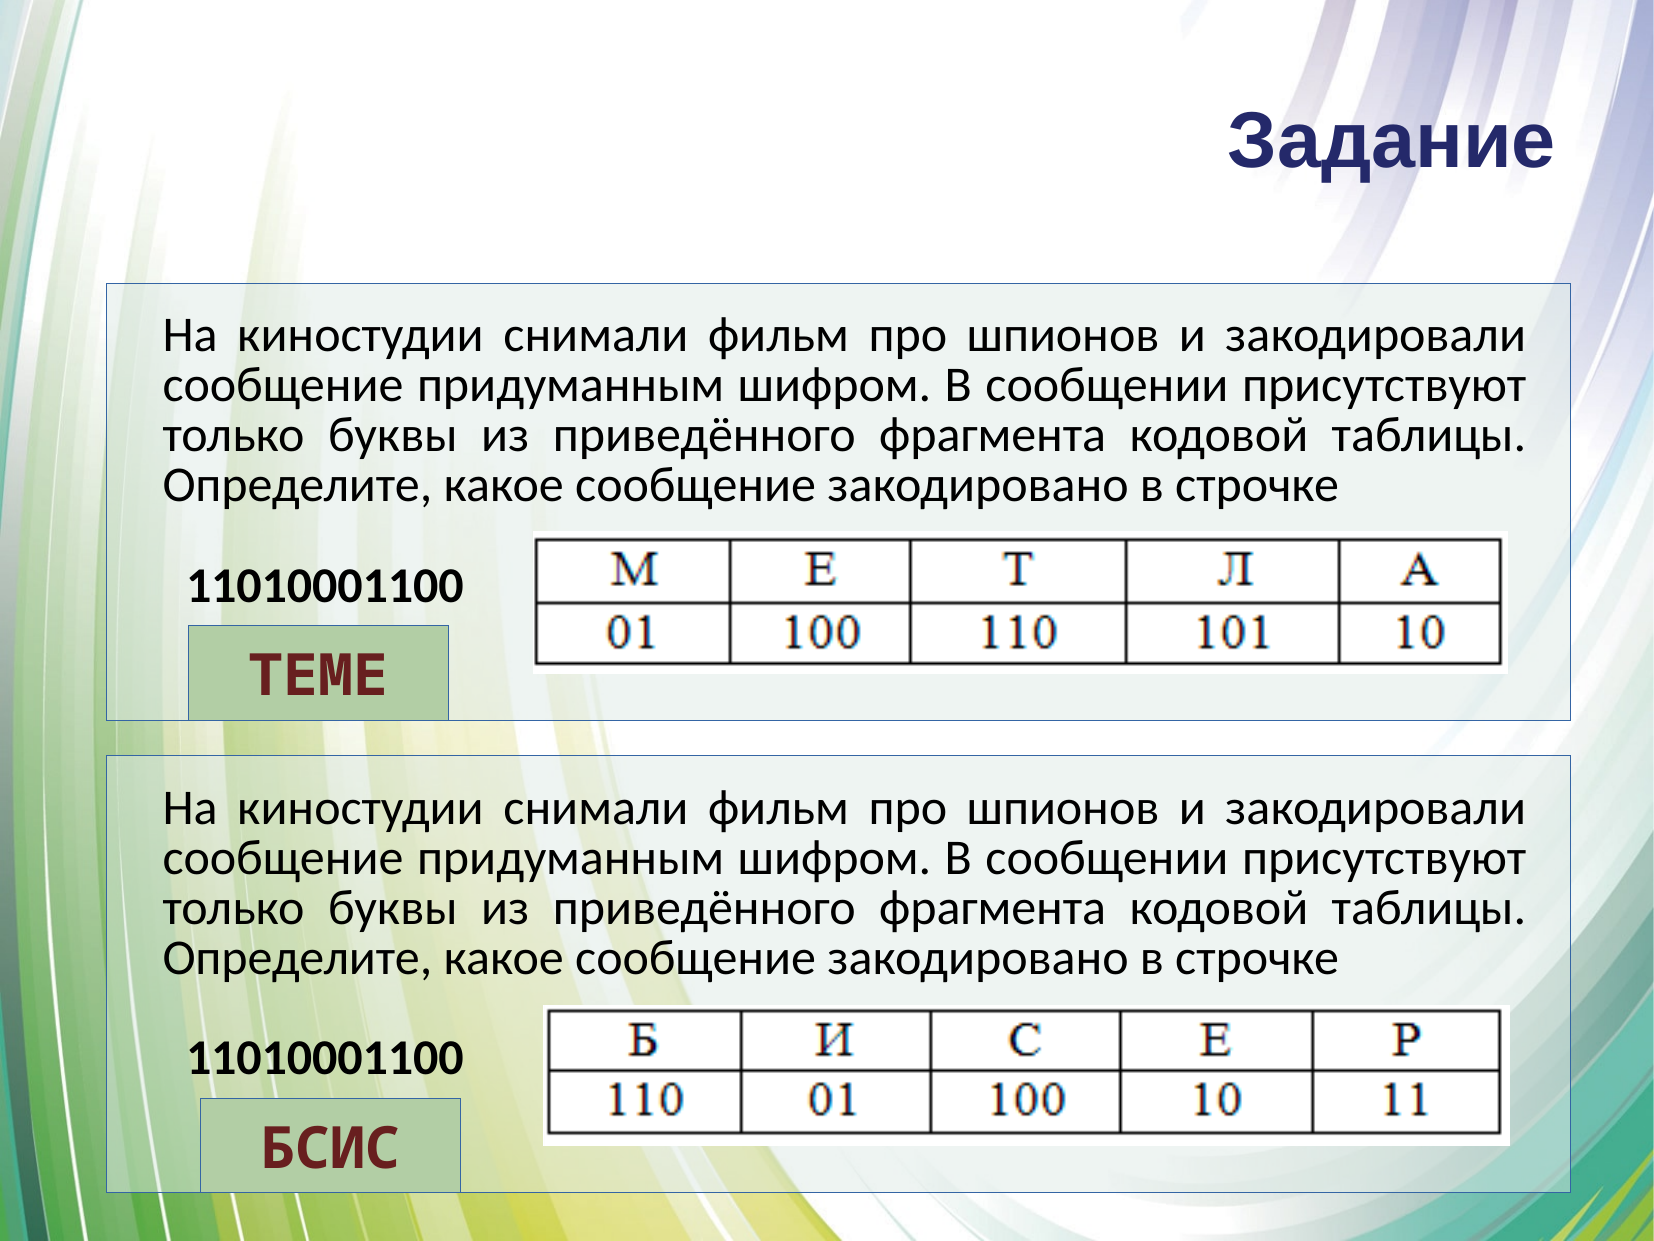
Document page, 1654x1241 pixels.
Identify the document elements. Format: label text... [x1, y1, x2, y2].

text_box Задание [58, 58, 1571, 215]
text_box ТЕМЕ [188, 625, 449, 721]
text_box На киностудии снимали фильм про шпионов и закодировали сообщение придуманным шифром. В сообщении присутствуют только буквы из приведённого фрагмента кодовой таблицы. Определите, какое сообщение закодировано в строчке 11010001100 [106, 283, 1571, 721]
text_box На киностудии снимали фильм про шпионов и закодировали сообщение придуманным шифром. В сообщении присутствуют только буквы из приведённого фрагмента кодовой таблицы. Определите, какое сообщение закодировано в строчке 11010001100 [106, 755, 1571, 1193]
text_box БСИС [200, 1098, 461, 1193]
picture [0, 0, 1654, 1241]
